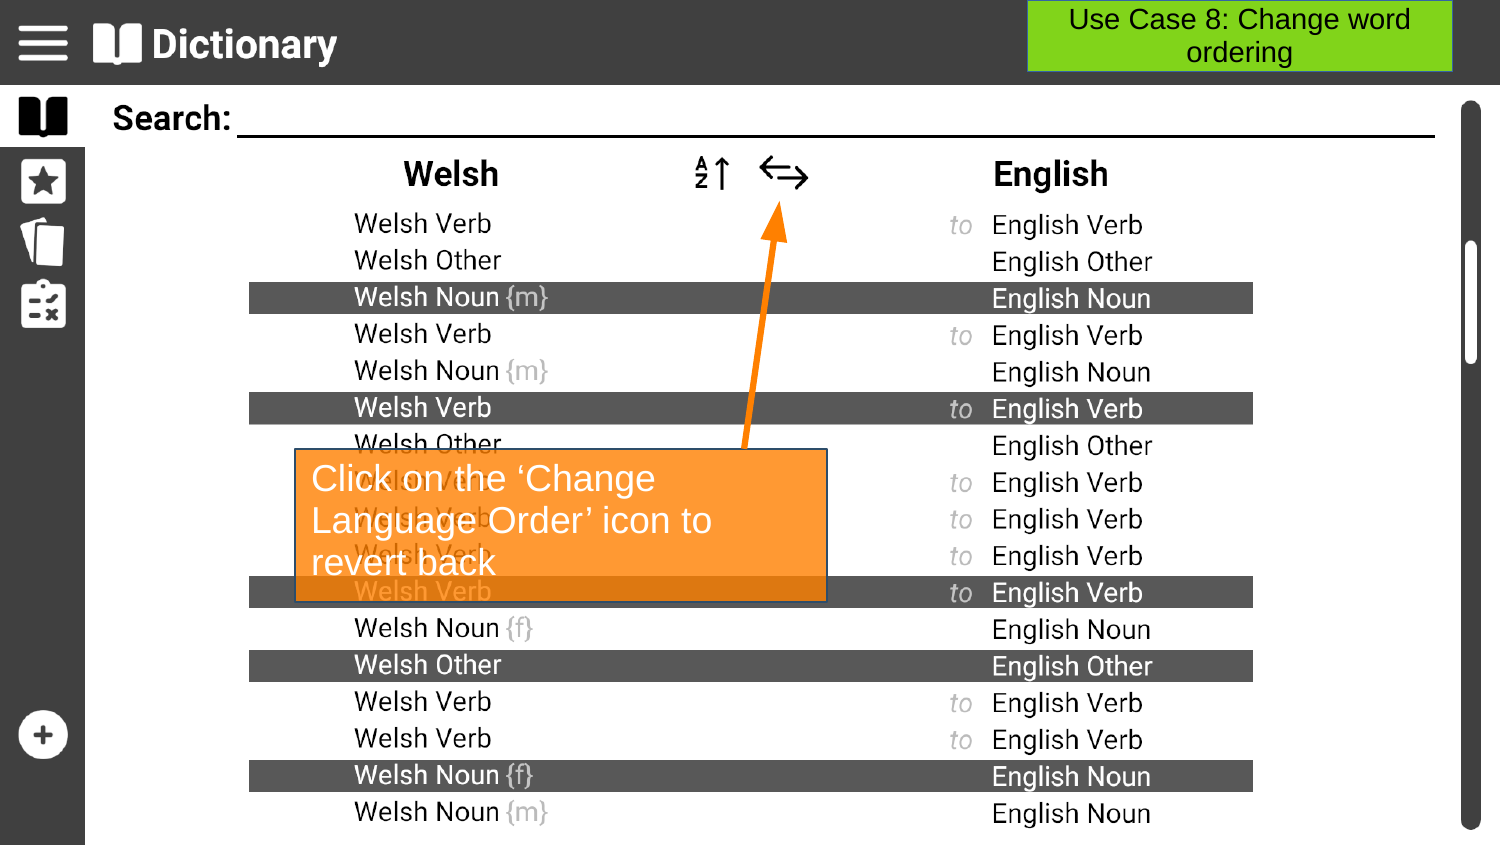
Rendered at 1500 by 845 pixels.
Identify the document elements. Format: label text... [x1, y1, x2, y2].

text_box Use Case 8: Change word ordering [1027, 0, 1453, 72]
text_box Click on the ‘Change Language Order’ icon to revert back [295, 448, 828, 603]
picture [0, 0, 1500, 845]
